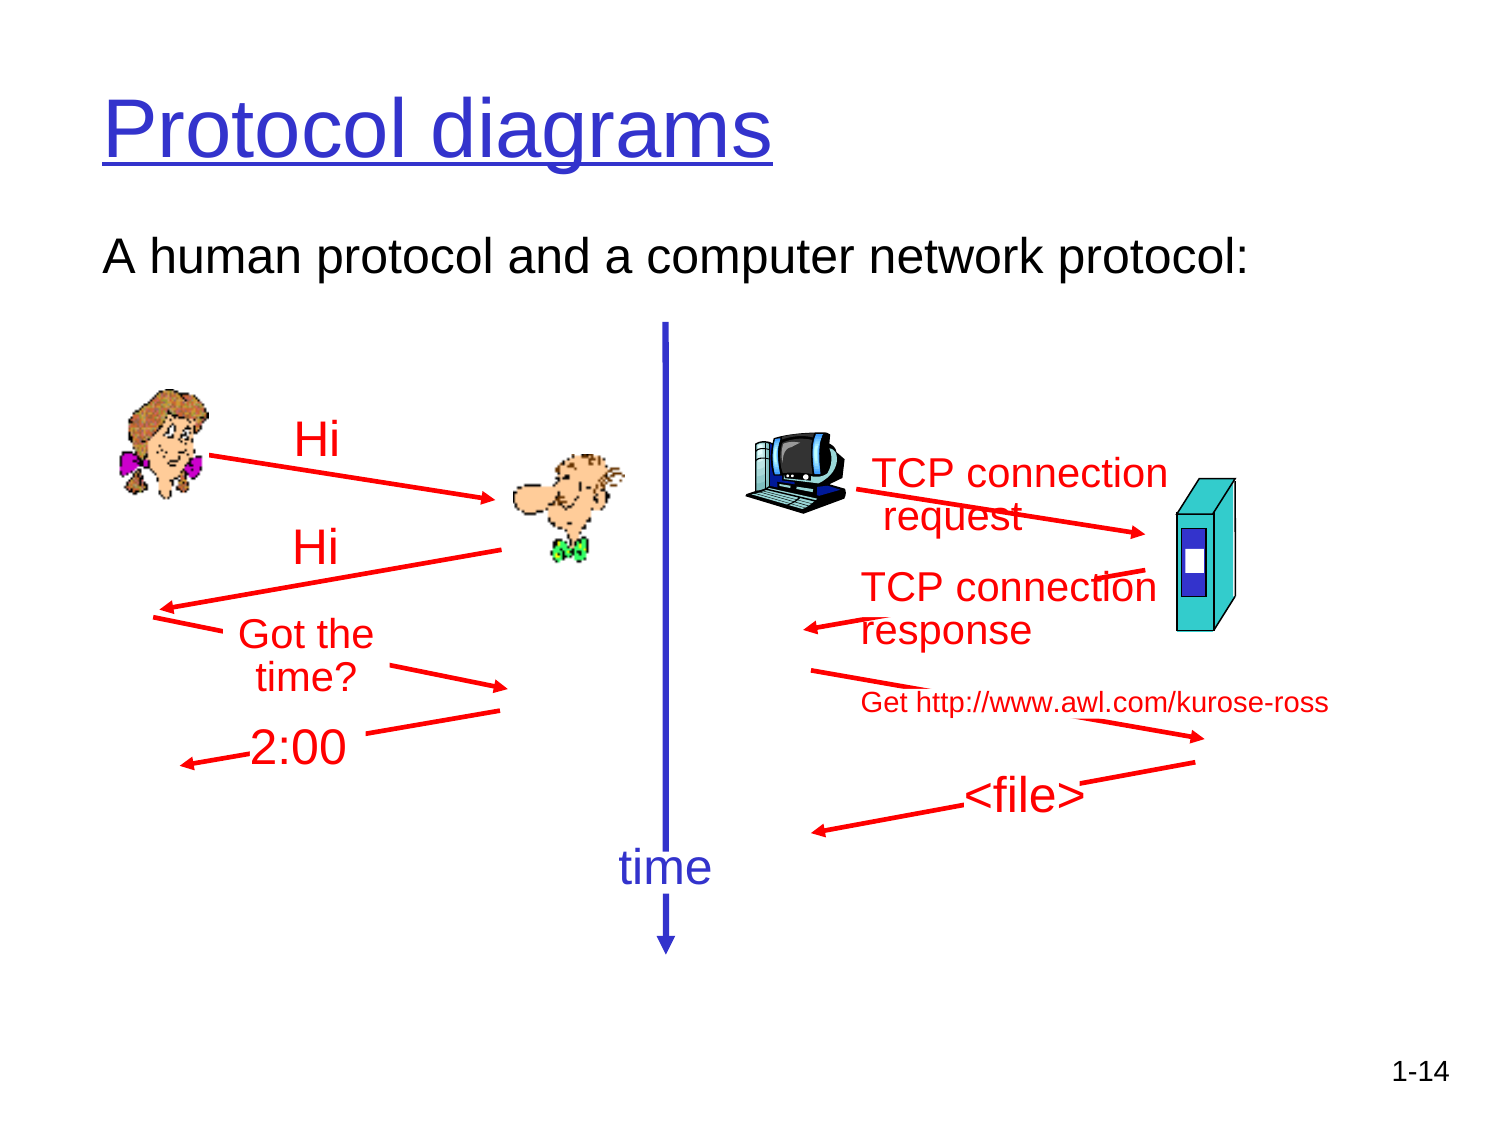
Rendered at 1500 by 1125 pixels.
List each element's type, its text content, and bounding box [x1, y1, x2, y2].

picture [745, 431, 848, 514]
text_box TCP connection request [856, 444, 1184, 547]
picture [513, 454, 625, 568]
title Protocol diagrams [87, 37, 1363, 224]
picture [116, 389, 209, 504]
text_box [362, 728, 366, 777]
text_box Got the time? [223, 605, 390, 708]
text_box TCP connection response [845, 559, 1173, 661]
text_box Hi [278, 407, 356, 475]
text_box <file> [948, 763, 1101, 832]
text_box Hi [277, 515, 354, 583]
text_box [1176, 478, 1236, 632]
text_box 2:00 [234, 715, 362, 783]
text_box Get http://www.awl.com/kurose-ross [845, 680, 1469, 727]
list A human protocol and a computer network protocol: [87, 224, 1447, 365]
text_box time [603, 835, 728, 903]
